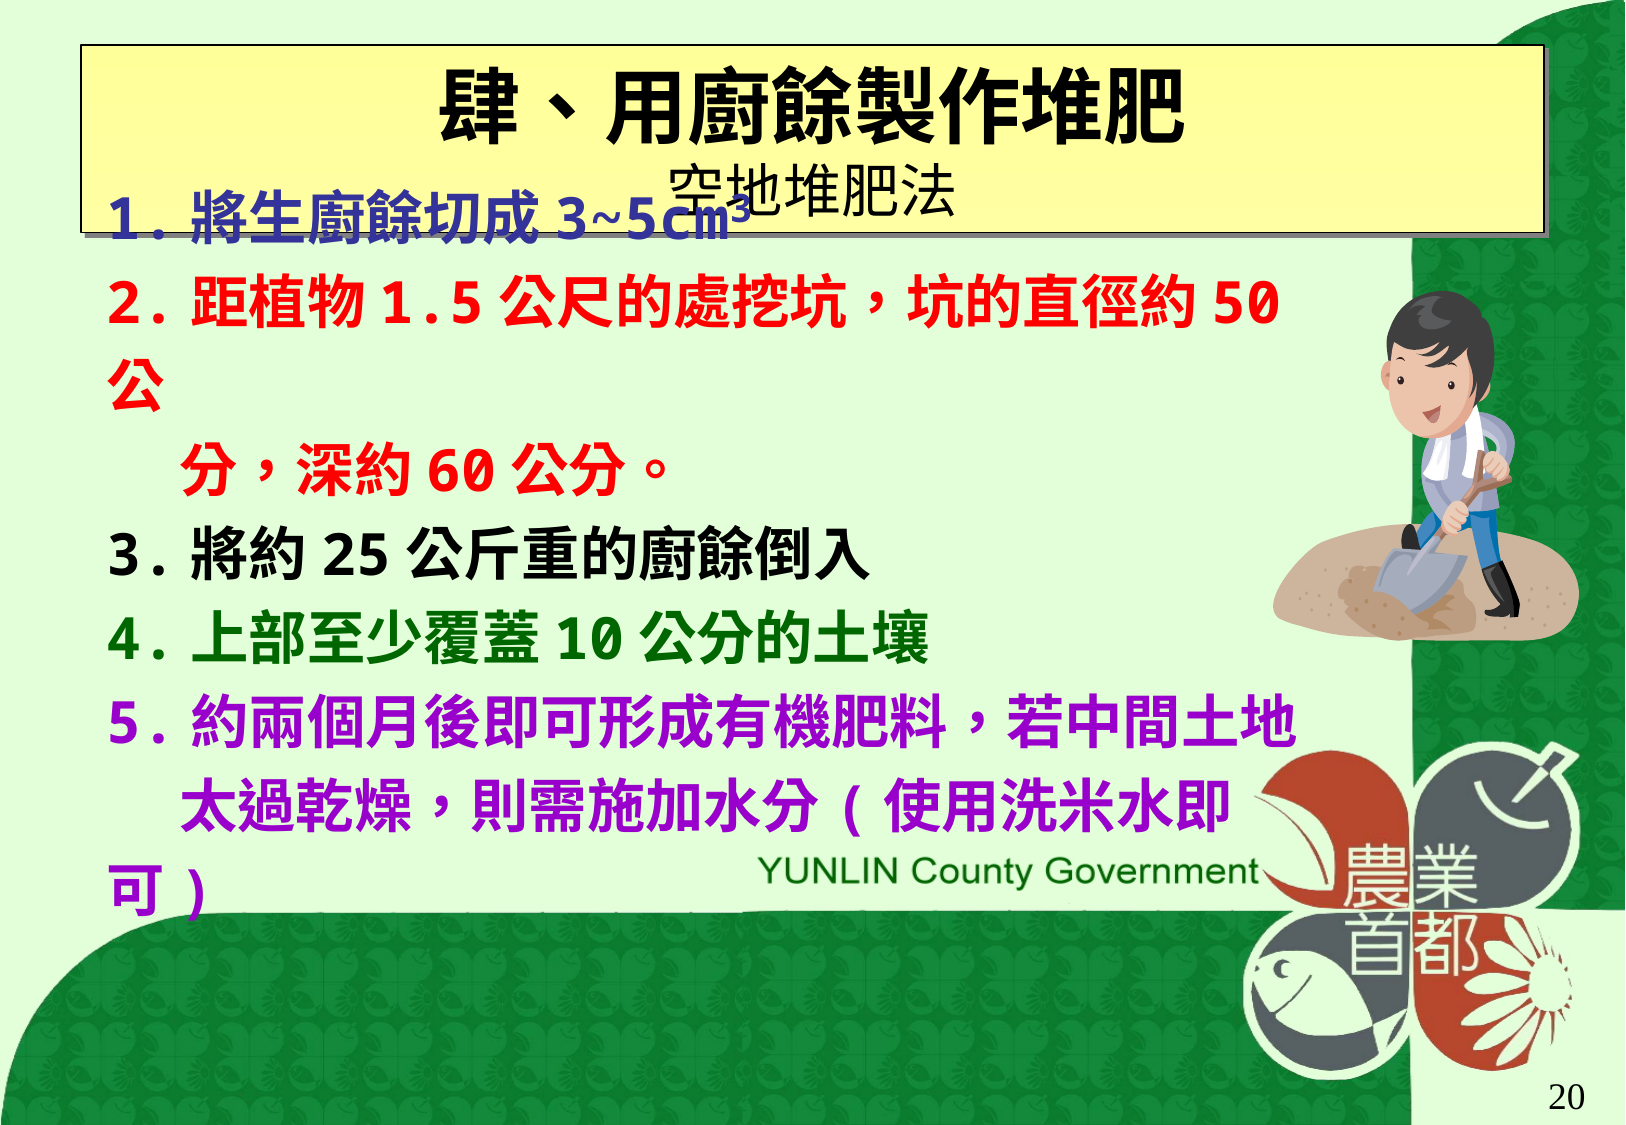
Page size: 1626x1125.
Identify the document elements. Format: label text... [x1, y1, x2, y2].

text_box 1.將生廚餘切成3~5cm3 2.距植物1.5公尺的處挖坑，坑的直徑約50公 分，深約60公分。 3.將約25公斤重的廚餘倒入 4.上部至少覆蓋10公分的土壤 5.約兩個月後即可形成有機肥料，若中間土地 太過乾燥，則需施加水分(使用洗米水即可) [92, 160, 1320, 931]
text_box 20 [1533, 1064, 1625, 1125]
picture [1320, 290, 1579, 641]
title 肆、用廚餘製作堆肥 空地堆肥法 [81, 45, 1544, 233]
